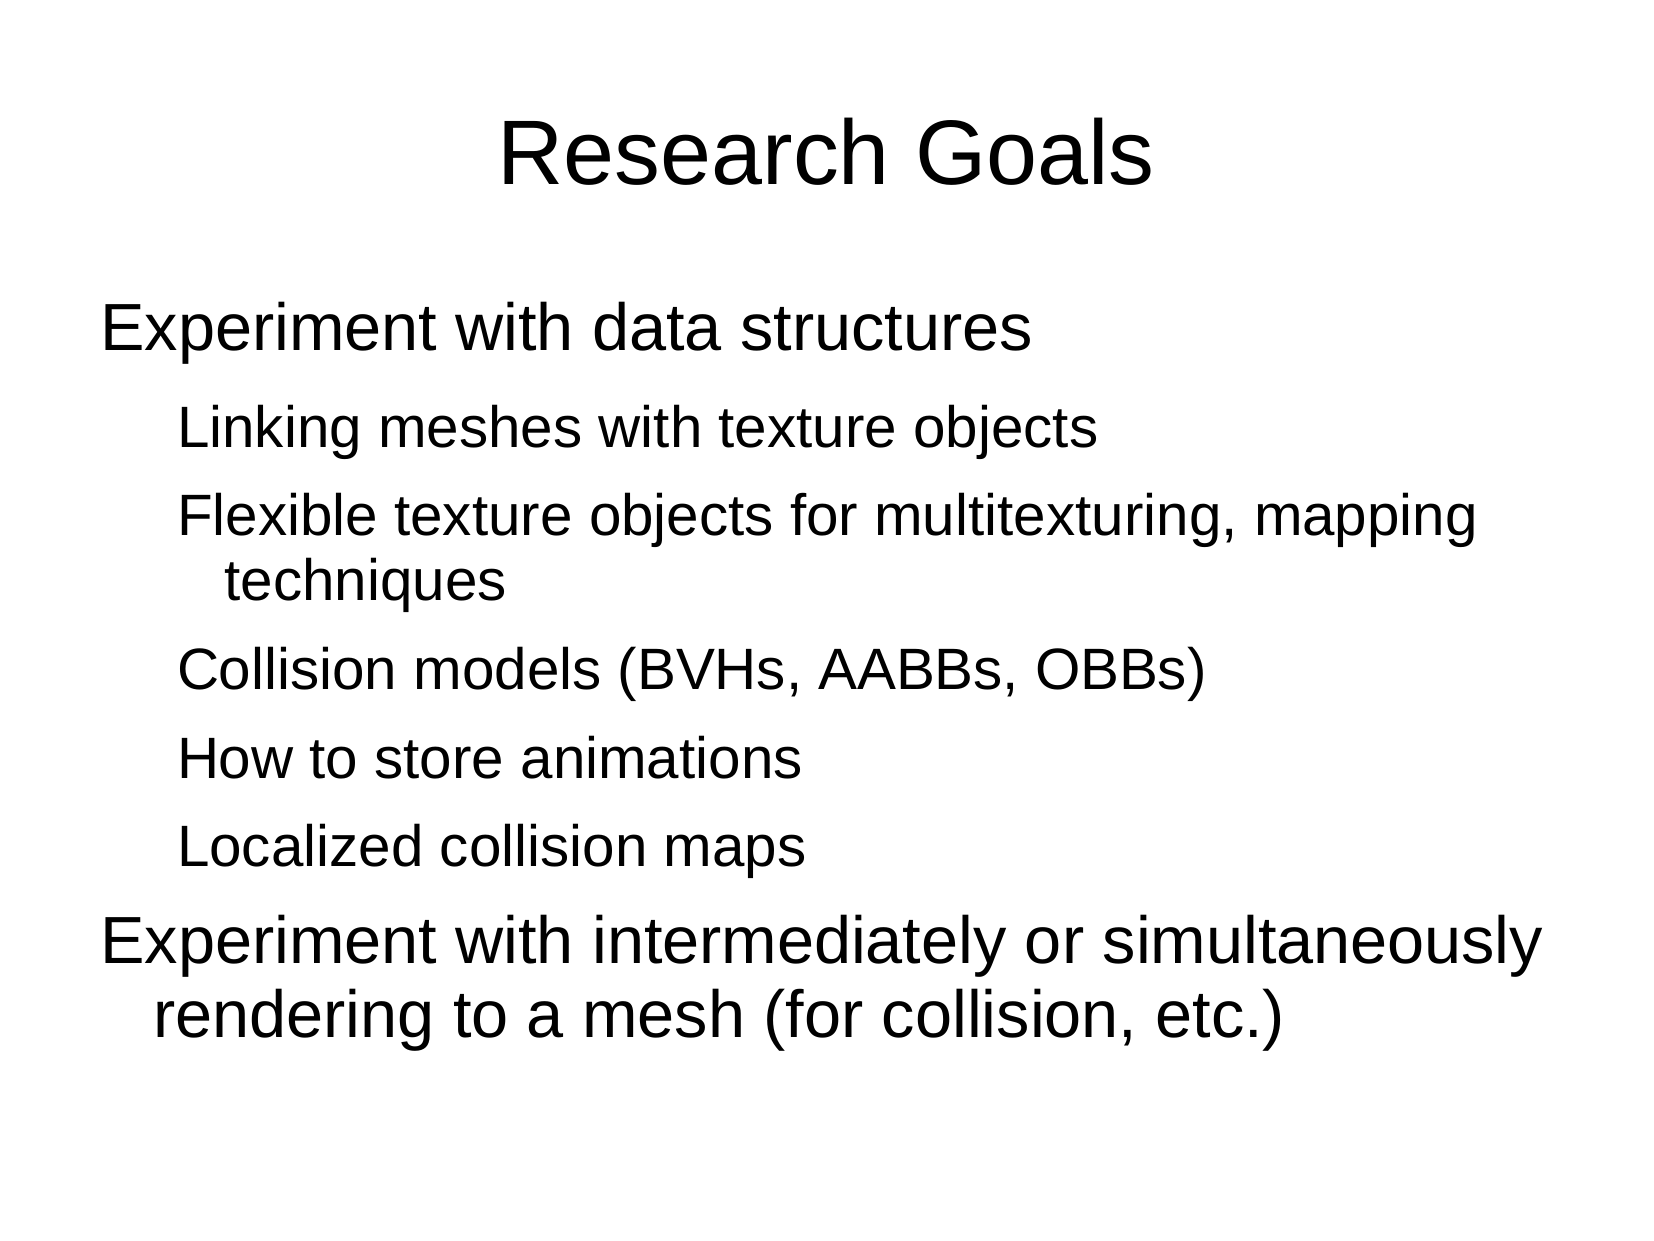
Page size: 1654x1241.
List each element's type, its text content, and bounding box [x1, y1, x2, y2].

title Research Goals [82, 49, 1571, 257]
list Experiment with data structures Linking meshes with texture objects Flexible texture objects for multitexturing, mapping techniques Collision models (BVHs, AABBs, OBBs) How to store animations Localized collision maps Experiment with intermediately or simultaneously rendering to a mesh (for collision, etc.) [82, 290, 1571, 1128]
